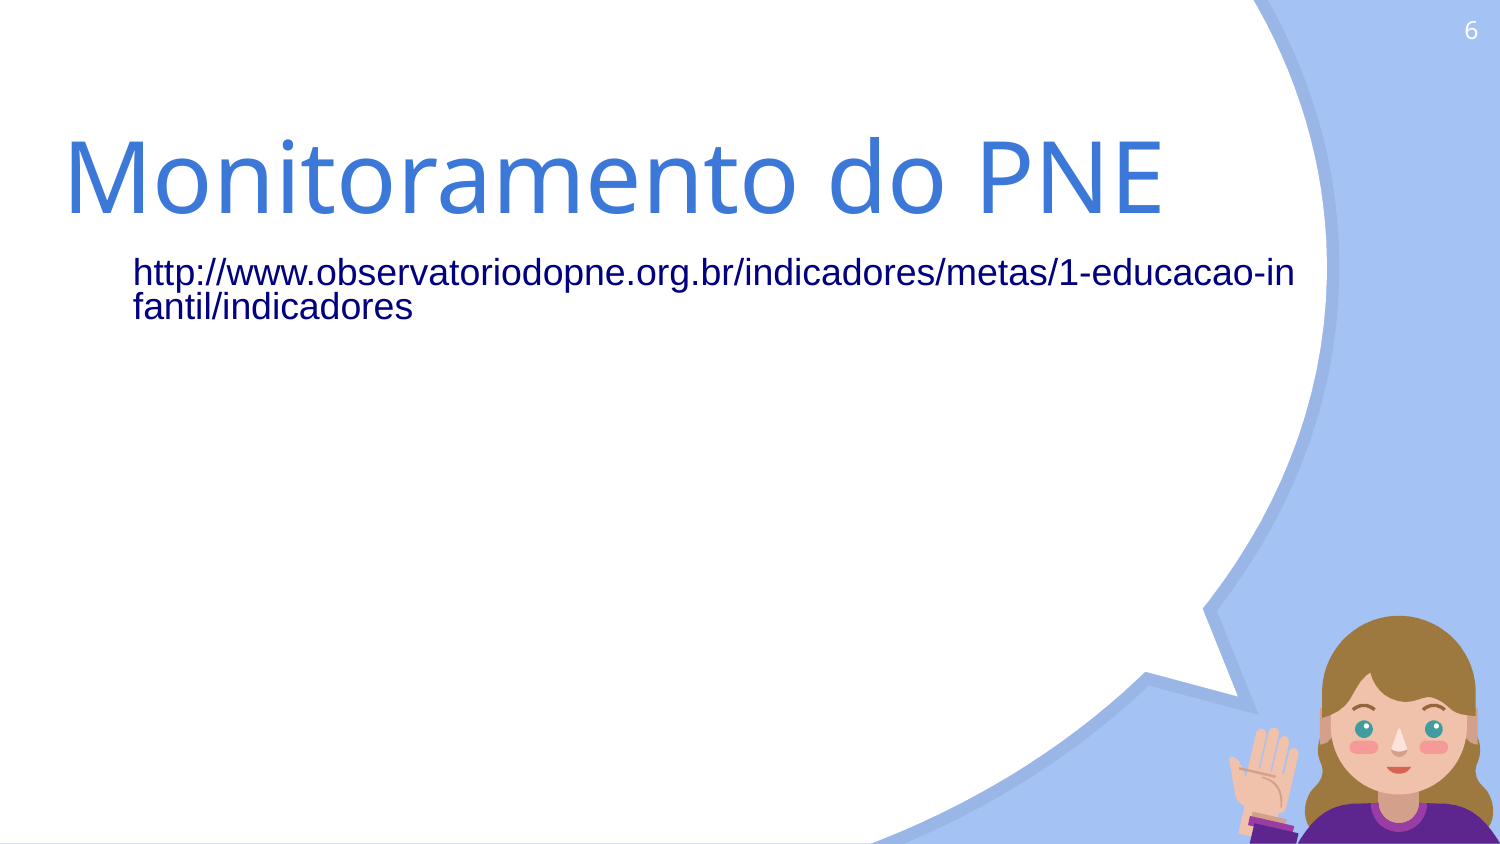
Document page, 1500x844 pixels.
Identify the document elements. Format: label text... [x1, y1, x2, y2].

slide_number <número> [1403, 0, 1494, 65]
text_box [1229, 615, 1500, 844]
title Monitoramento do PNE [47, 82, 1453, 249]
text_box http://www.observatoriodopne.org.br/indicadores/metas/1-educacao-infantil/indicadores [118, 243, 1312, 314]
